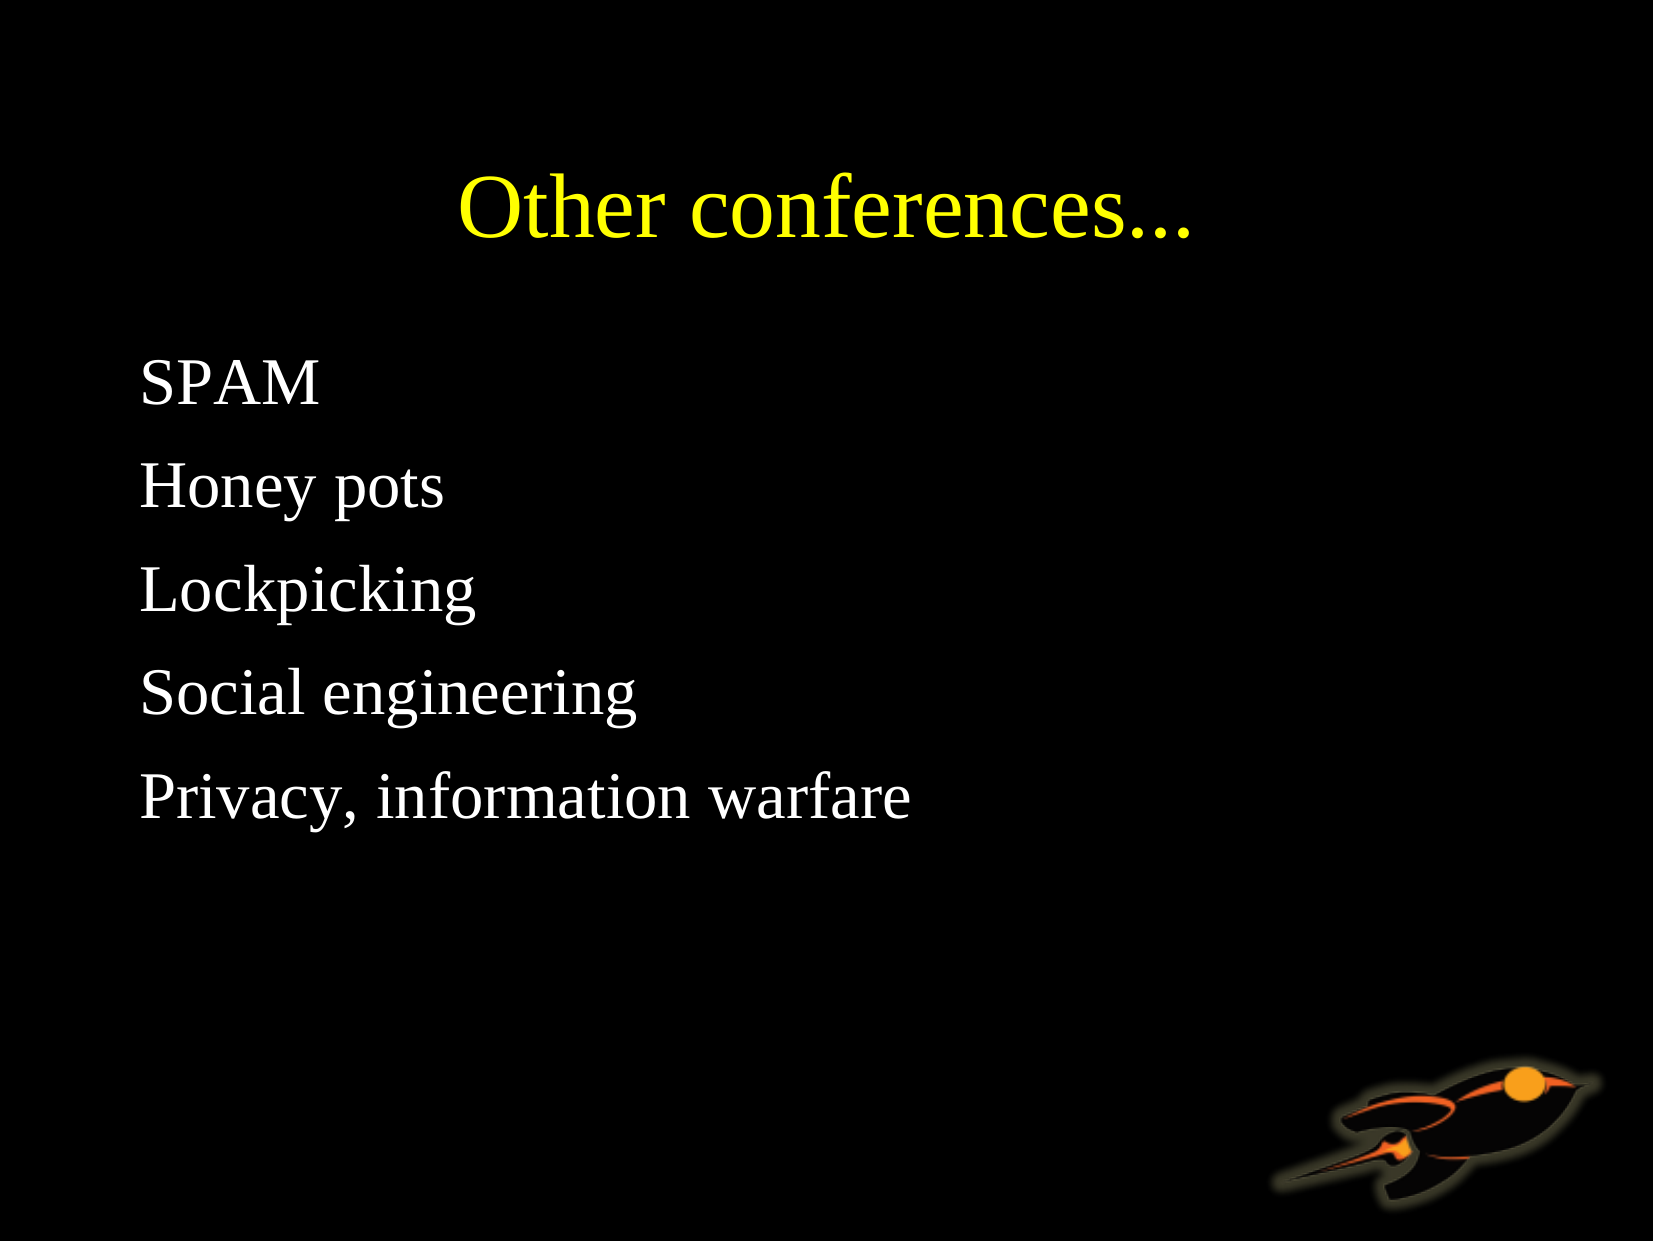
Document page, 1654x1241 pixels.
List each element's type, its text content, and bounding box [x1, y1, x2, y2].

title Other conferences... [121, 102, 1533, 311]
picture [1219, 1032, 1653, 1241]
list SPAM Honey pots Lockpicking Social engineering Privacy, information warfare [121, 344, 1533, 1127]
